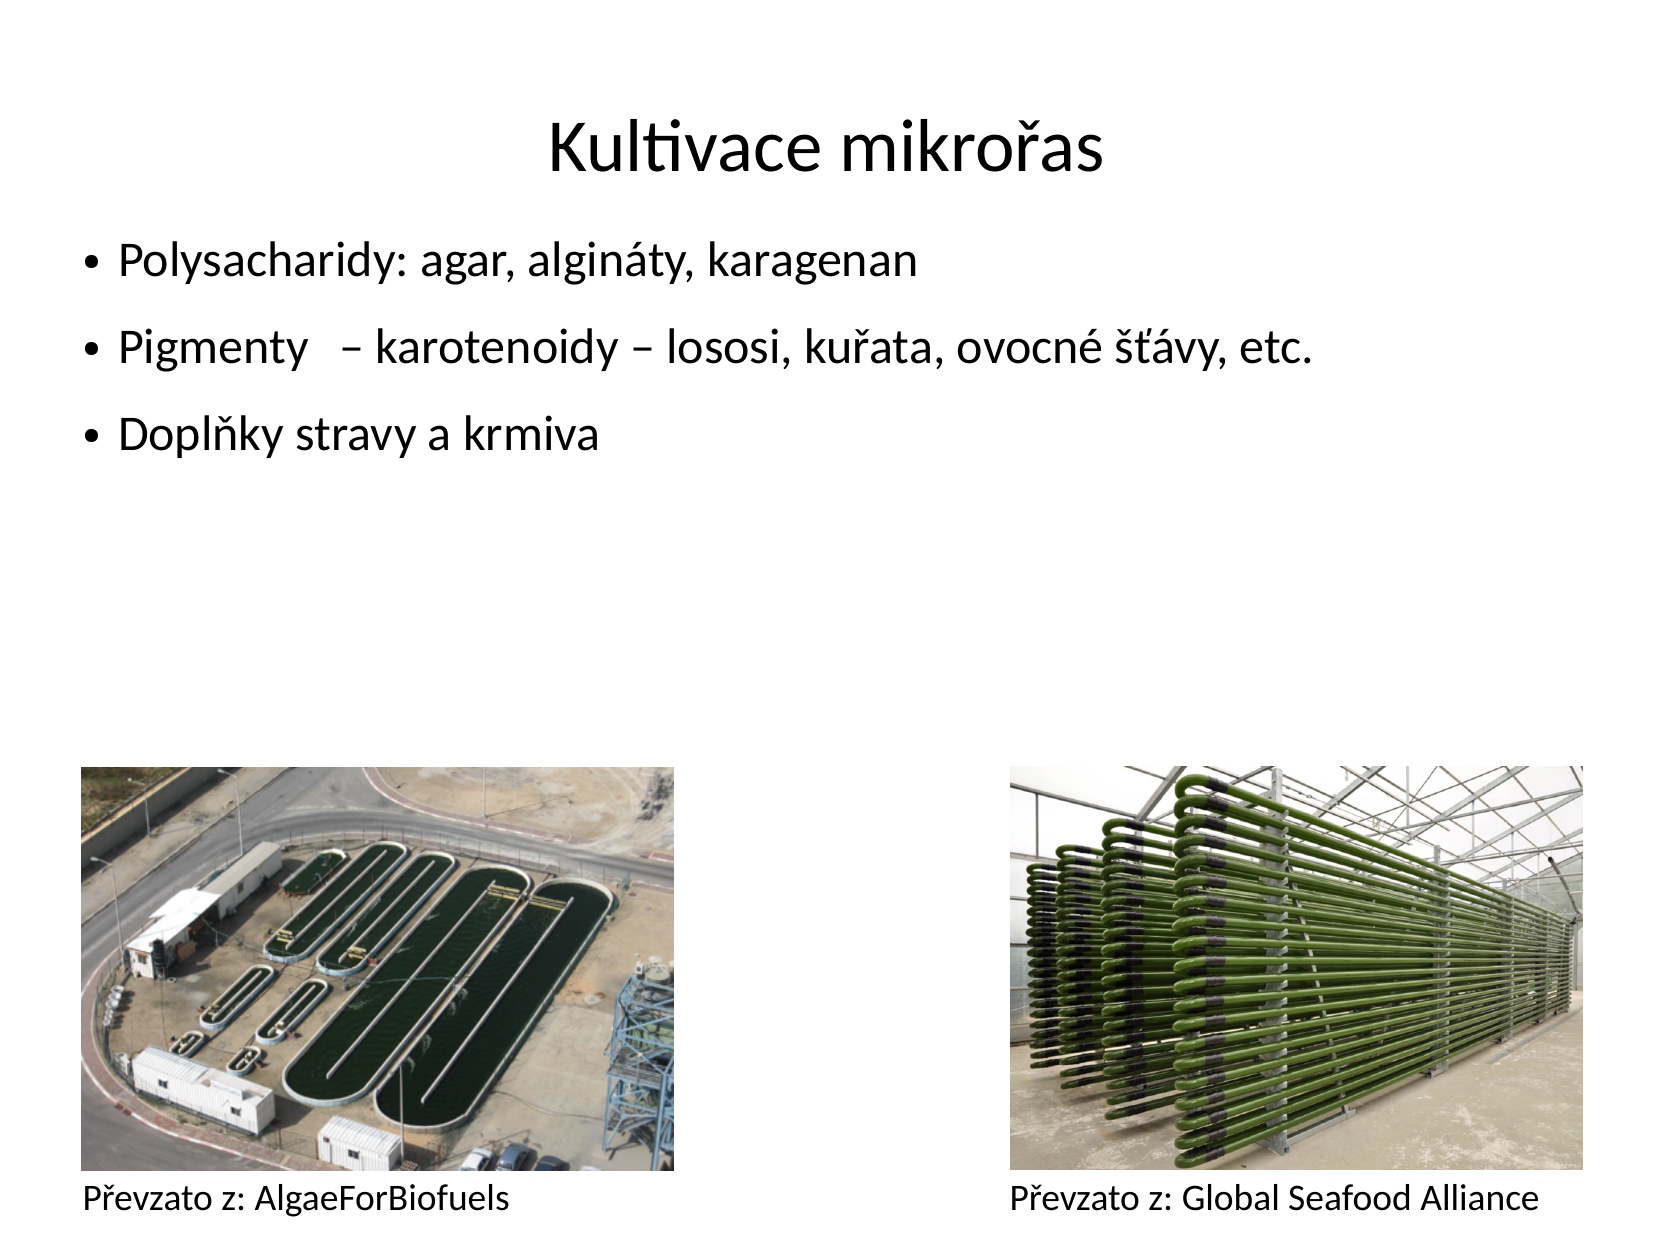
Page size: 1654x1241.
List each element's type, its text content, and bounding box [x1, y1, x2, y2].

picture [1010, 766, 1583, 1170]
text_box Převzato z: Global Seafood Alliance [994, 1175, 1556, 1228]
subtitle Polysacharidy: agar, algináty, karagenan Pigmenty – karotenoidy – lososi, kuřata, ovocné šťávy, etc. Doplňky stravy a krmiva [82, 231, 1571, 951]
picture [81, 767, 674, 1171]
title Kultivace mikrořas [82, 49, 1571, 231]
text_box Převzato z: AlgaeForBiofuels [67, 1175, 629, 1228]
